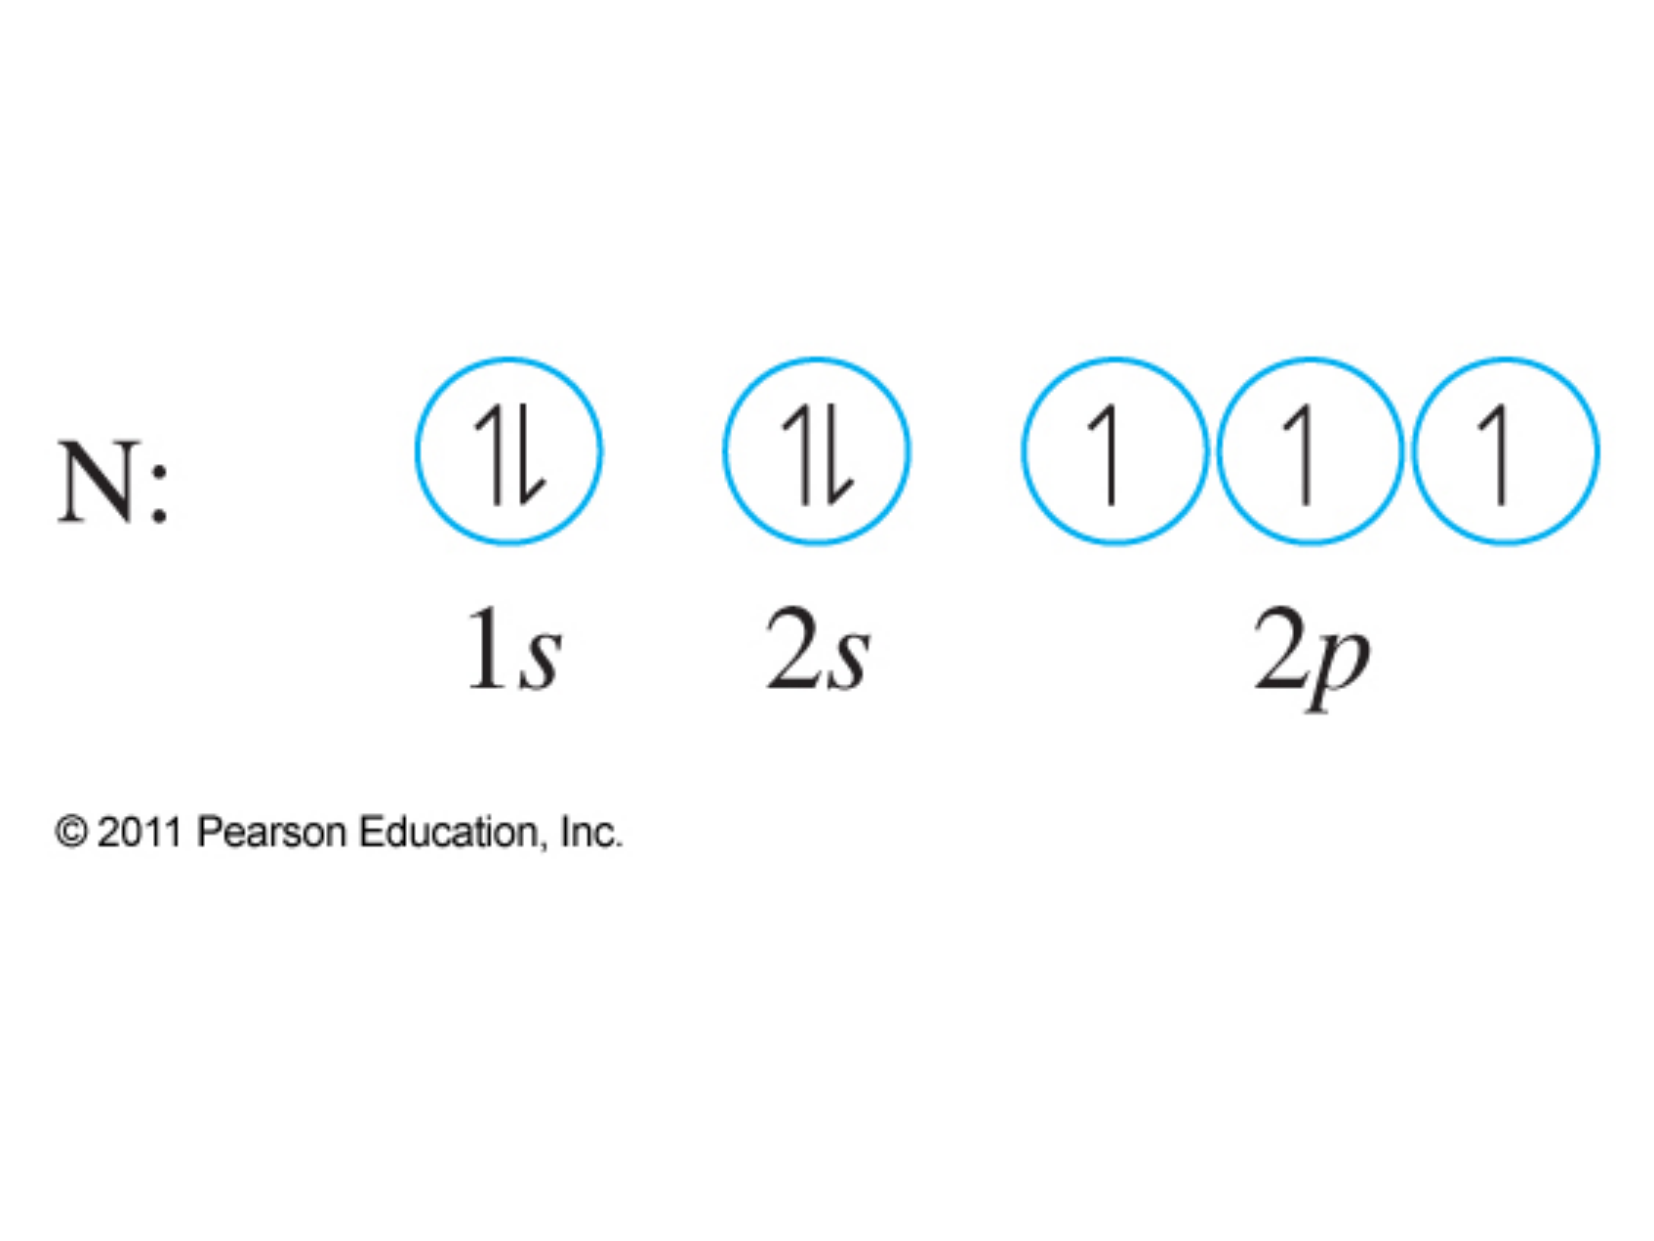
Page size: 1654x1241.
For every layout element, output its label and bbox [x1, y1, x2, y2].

picture [0, 296, 1654, 944]
